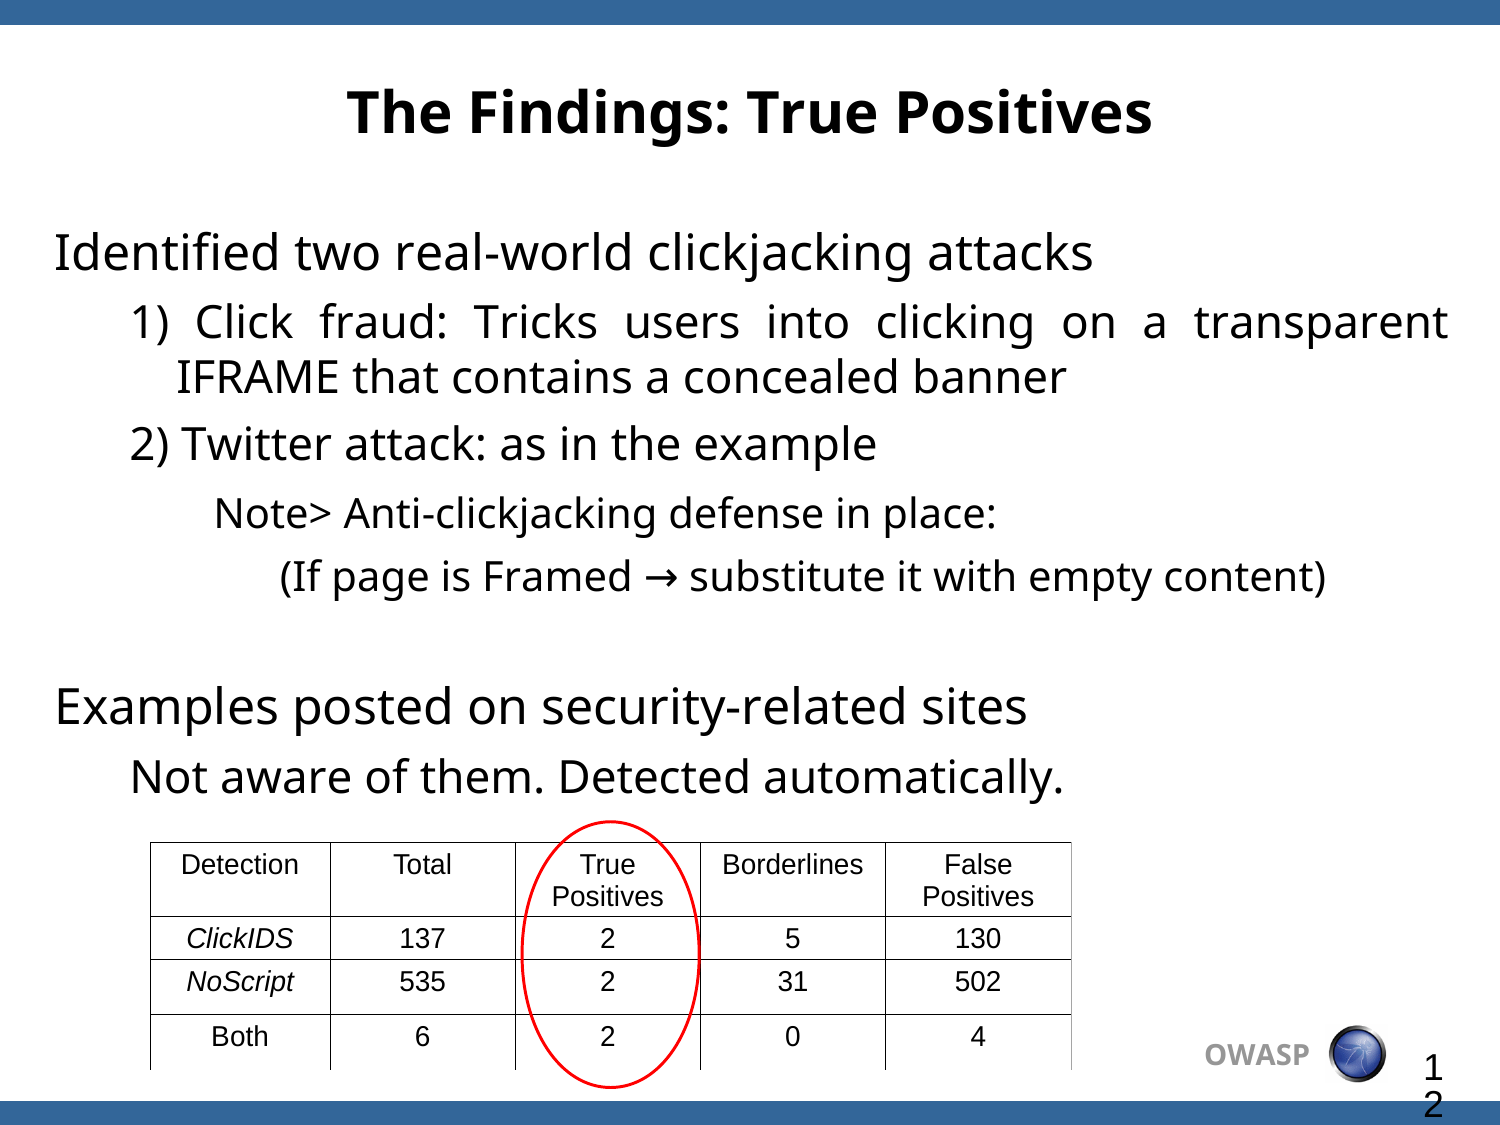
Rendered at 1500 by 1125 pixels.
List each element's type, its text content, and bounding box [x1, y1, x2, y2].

picture [150, 842, 562, 1070]
picture [1325, 1024, 1388, 1083]
list Identified two real-world clickjacking attacks 1) Click fraud: Tricks users into clicking on a transparent IFRAME that contains a concealed banner 2) Twitter attack: as in the example Note> Anti-clickjacking defense in place: (If page is Framed → substitute it with empty content) Examples posted on security-related sites Not aware of them. Detected automatically. [39, 212, 1465, 986]
picture [524, 842, 697, 1070]
title The Findings: True Positives [75, 24, 1425, 196]
picture [659, 842, 1072, 1070]
